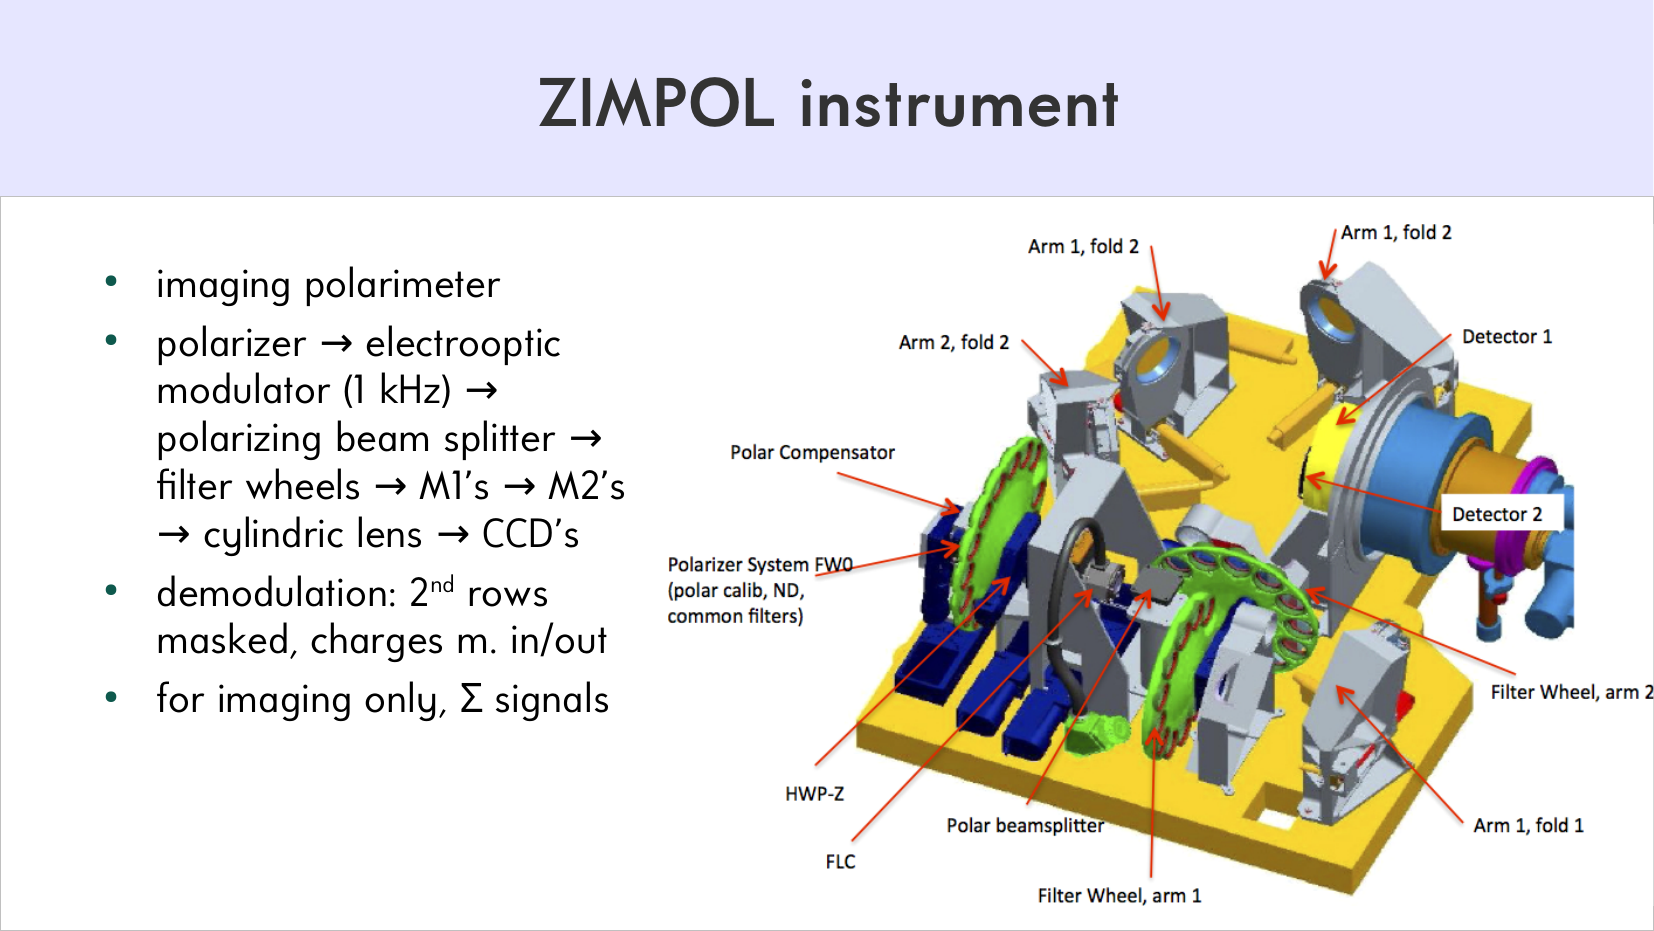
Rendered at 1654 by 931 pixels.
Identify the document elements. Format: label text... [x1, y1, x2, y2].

list imaging polarimeter polarizer → electrooptic modulator (1 kHz) → polarizing beam splitter → filter wheels → M1’s → M2’s → cylindric lens → CCD’s demodulation: 2nd rows masked, charges m. in/out for imaging only, Σ signals [86, 258, 656, 798]
title ZIMPOL instrument [124, 23, 1537, 179]
picture [667, 224, 1654, 907]
